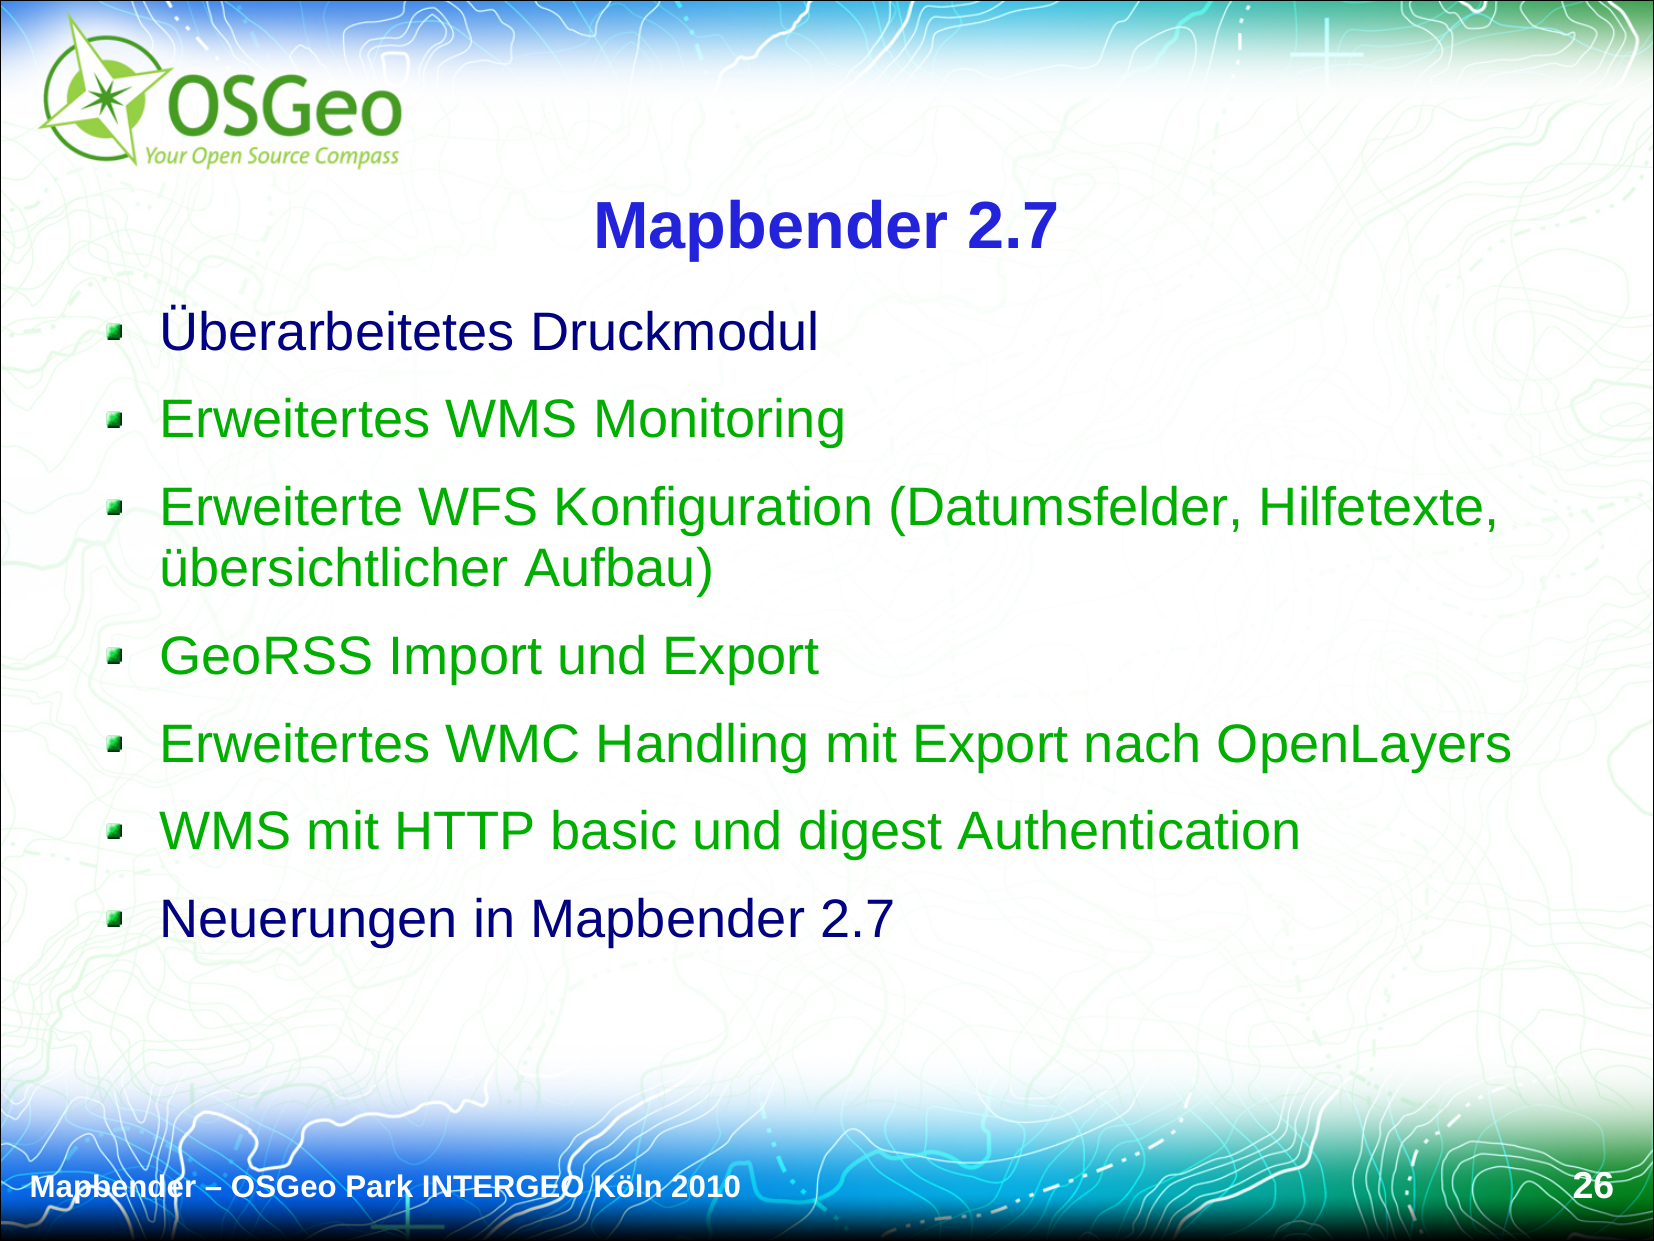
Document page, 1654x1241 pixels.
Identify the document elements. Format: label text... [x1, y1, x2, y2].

title Mapbender 2.7 [82, 138, 1571, 314]
list Überarbeitetes Druckmodul Erweitertes WMS Monitoring Erweiterte WFS Konfiguration (Datumsfelder, Hilfetexte, übersichtlicher Aufbau) GeoRSS Import und Export Erweitertes WMC Handling mit Export nach OpenLayers WMS mit HTTP basic und digest Authentication Neuerungen in Mapbender 2.7 [88, 301, 1577, 1120]
picture [1, 1, 1653, 1240]
